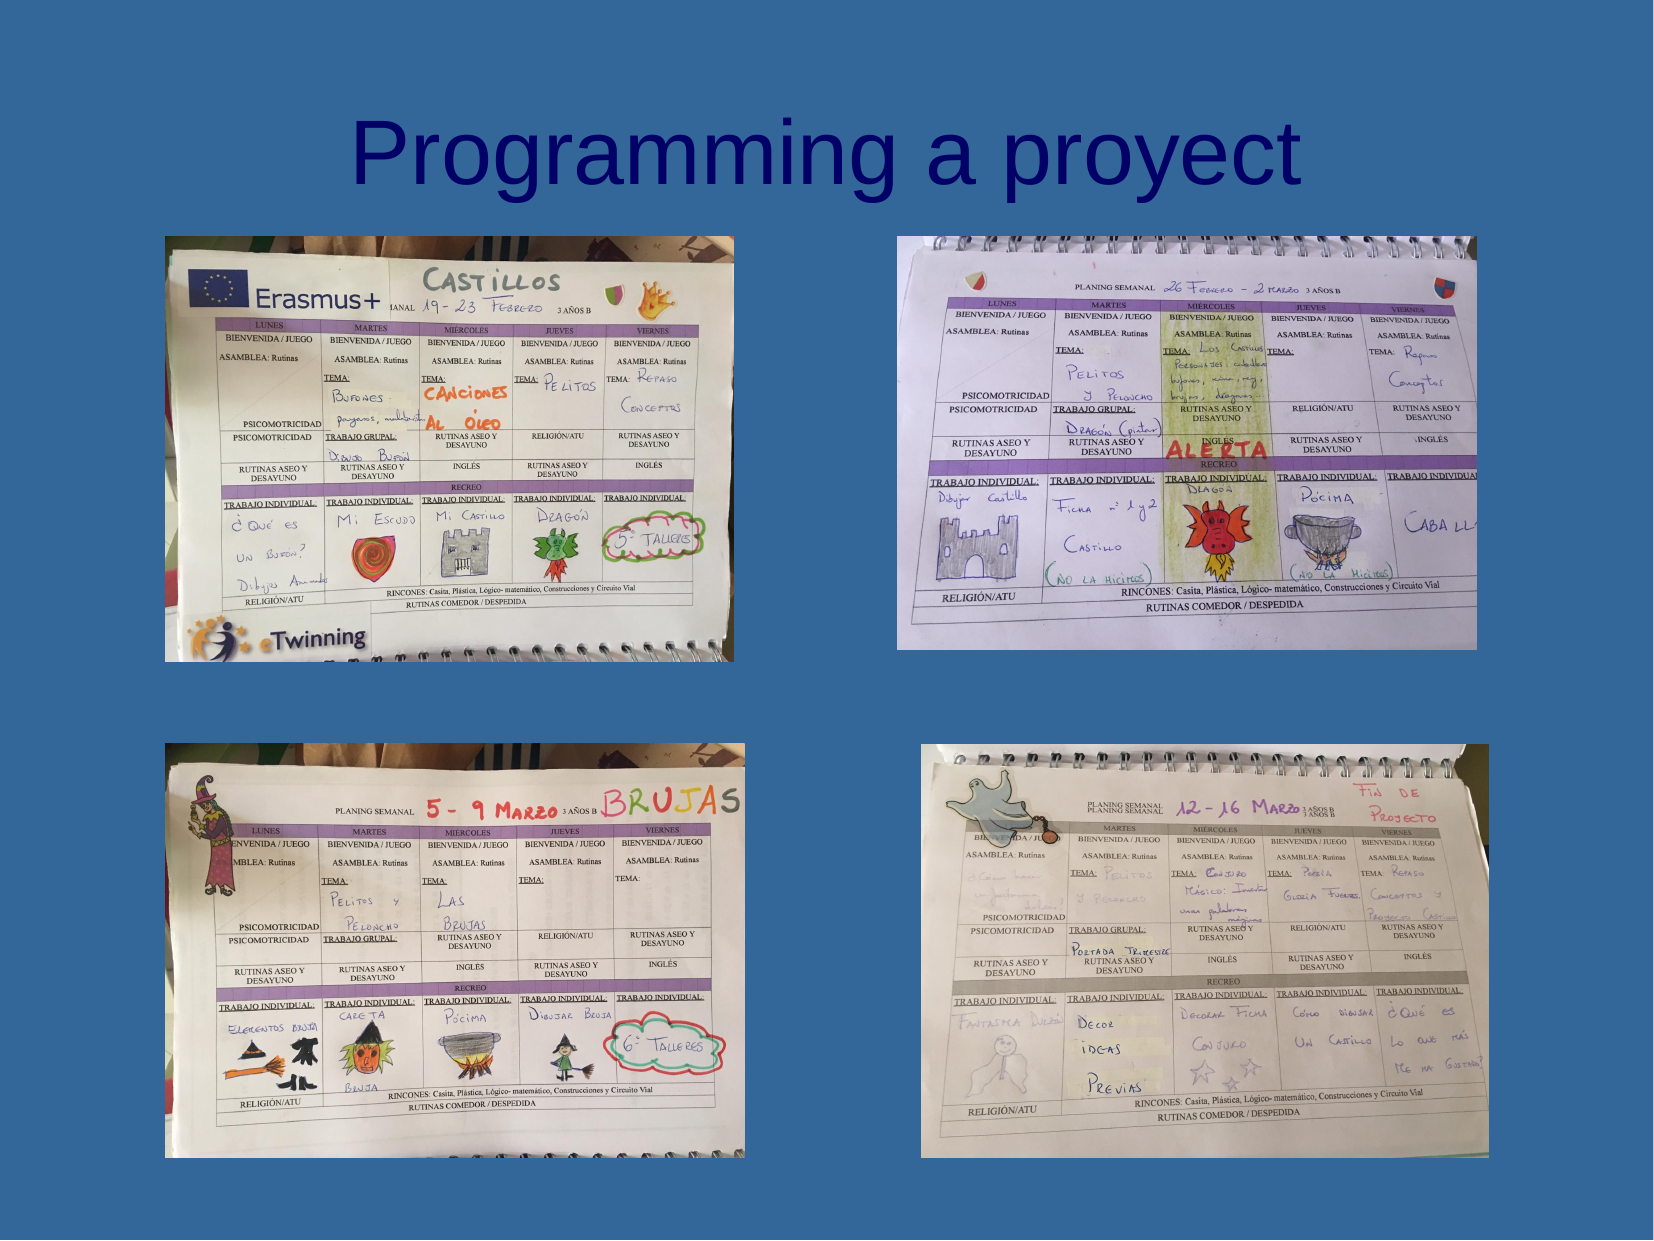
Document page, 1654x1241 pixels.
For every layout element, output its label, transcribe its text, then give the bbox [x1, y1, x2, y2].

picture [165, 236, 734, 662]
title Programming a proyect [82, 49, 1571, 257]
picture [165, 743, 745, 1158]
picture [921, 744, 1489, 1158]
picture [897, 236, 1477, 650]
